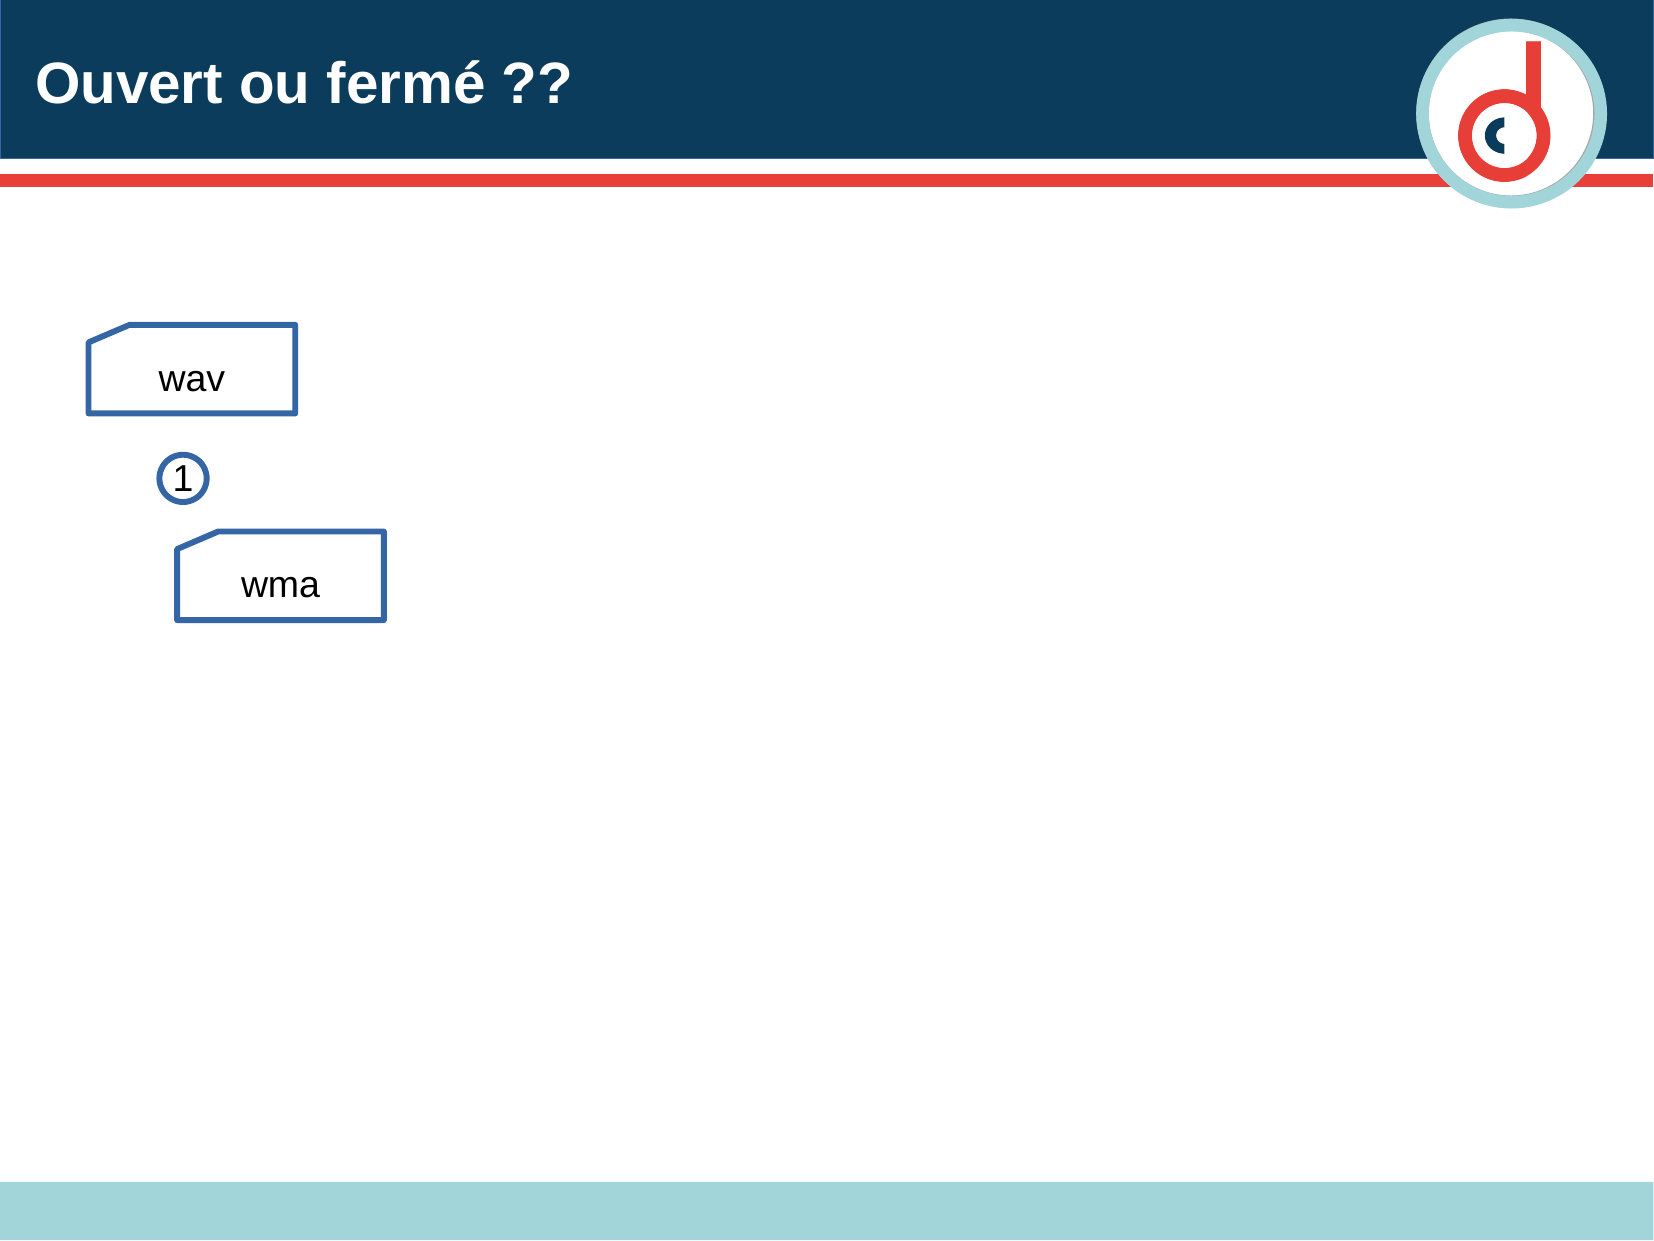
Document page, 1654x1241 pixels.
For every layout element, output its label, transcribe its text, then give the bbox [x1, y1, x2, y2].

text_box wma [177, 531, 384, 621]
text_box wav [88, 324, 296, 414]
text_box 1 [159, 454, 207, 503]
title Ouvert ou fermé ?? [35, 11, 1429, 159]
